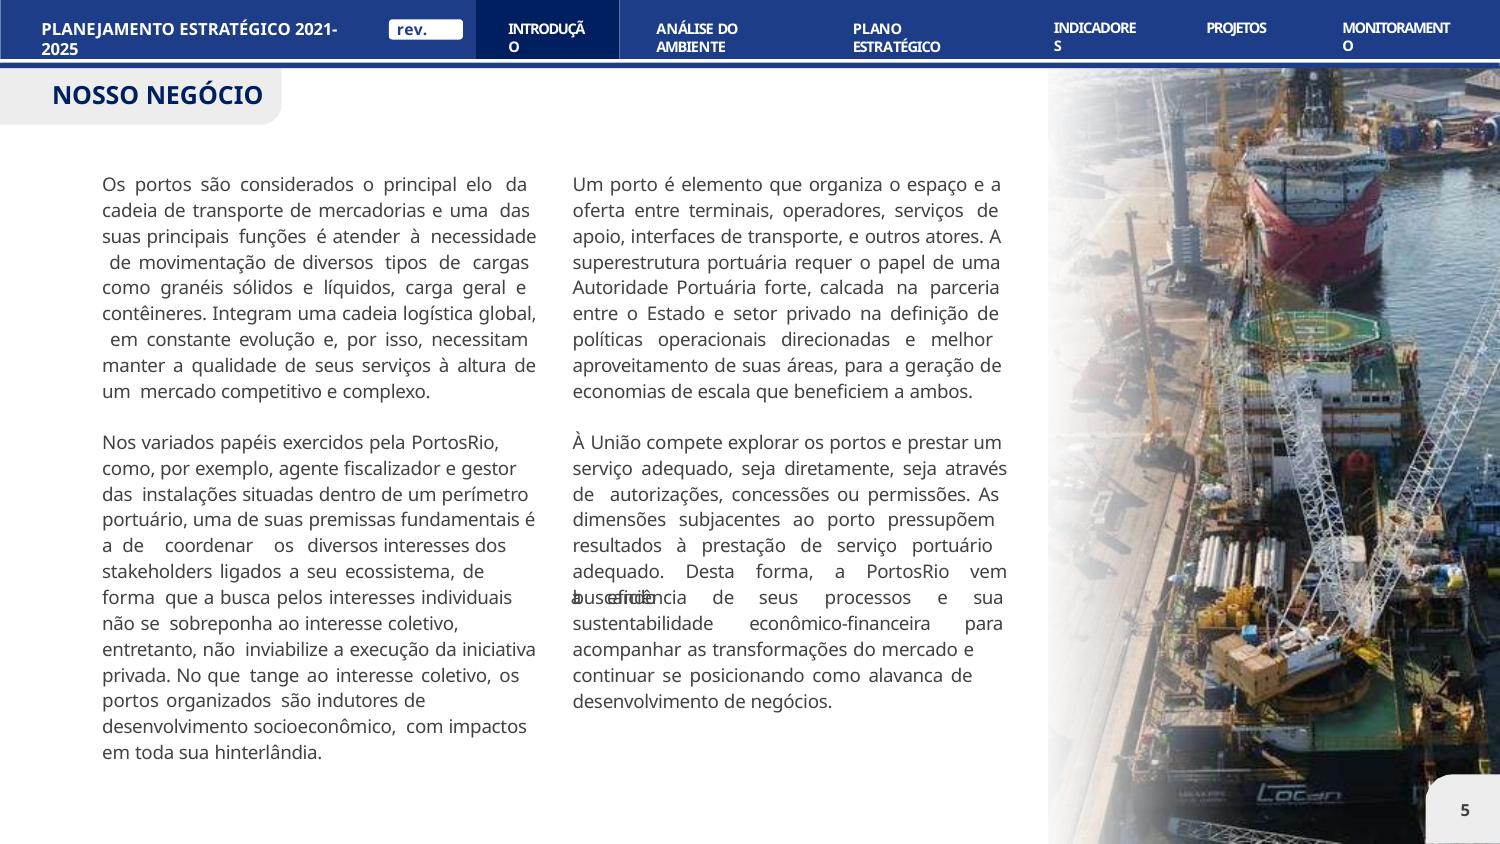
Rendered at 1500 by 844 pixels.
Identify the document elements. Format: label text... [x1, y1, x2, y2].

text_box Nos variados papéis exercidos pela PortosRio, como, por exemplo, agente ﬁscalizador e gestor das instalações situadas dentro de um perímetro portuário, uma de suas premissas fundamentais é a de coordenar os diversos interesses dos stakeholders ligados a seu ecossistema, de forma que a busca pelos interesses individuais não se sobreponha ao interesse coletivo, entretanto, não inviabilize a execução da iniciativa privada. No que tange ao interesse coletivo, os portos organizados são indutores de desenvolvimento socioeconômico, com impactos em toda sua hinterlândia. [99, 425, 538, 740]
text_box rev. 2022 [394, 17, 457, 41]
text_box PLANEJAMENTO ESTRATÉGICO 2021-2025 [39, 16, 374, 41]
text_box MONITORAMENTO [1340, 16, 1453, 39]
text_box PROJETOS [1204, 16, 1272, 39]
picture [993, 69, 1500, 844]
text_box acompanhar as transformações do mercado e continuar se posicionando como alavanca de desenvolvimento de negócios. [570, 632, 1008, 714]
text_box [0, 62, 1500, 125]
text_box Um porto é elemento que organiza o espaço e a oferta entre terminais, operadores, serviços de apoio, interfaces de transporte, e outros atores. A superestrutura portuária requer o papel de uma Autoridade Portuária forte, calcada na parceria entre o Estado e setor privado na deﬁnição de políticas operacionais direcionadas e melhor aproveitamento de suas áreas, para a geração de economias de escala que beneﬁciem a ambos. [570, 167, 1009, 405]
text_box a eﬁciência de seus processos e sua para [570, 580, 1008, 632]
text_box 6 [1454, 799, 1476, 823]
text_box PLANO ESTRATÉGICO [850, 17, 982, 40]
text_box INDICADORES [1051, 16, 1137, 39]
text_box À União compete explorar os portos e prestar um serviço adequado, seja diretamente, seja através de autorizações, concessões ou permissões. As dimensões subjacentes ao porto pressupõem resultados à prestação de serviço portuário adequado. Desta forma, a PortosRio vem buscando [570, 425, 1009, 585]
text_box Os portos são considerados o principal elo da cadeia de transporte de mercadorias e uma das suas principais funções é atender à necessidade de movimentação de diversos tipos de cargas como granéis sólidos e líquidos, carga geral e contêineres. Integram uma cadeia logística global, em constante evolução e, por isso, necessitam manter a qualidade de seus serviços à altura de um mercado competitivo e complexo. [99, 167, 537, 405]
text_box ANÁLISE DO AMBIENTE [654, 17, 796, 40]
text_box INTRODUÇÃO [506, 17, 589, 40]
text_box [1425, 774, 1500, 844]
text_box NOSSO NEGÓCIO [50, 77, 276, 110]
text_box [0, 0, 1500, 59]
